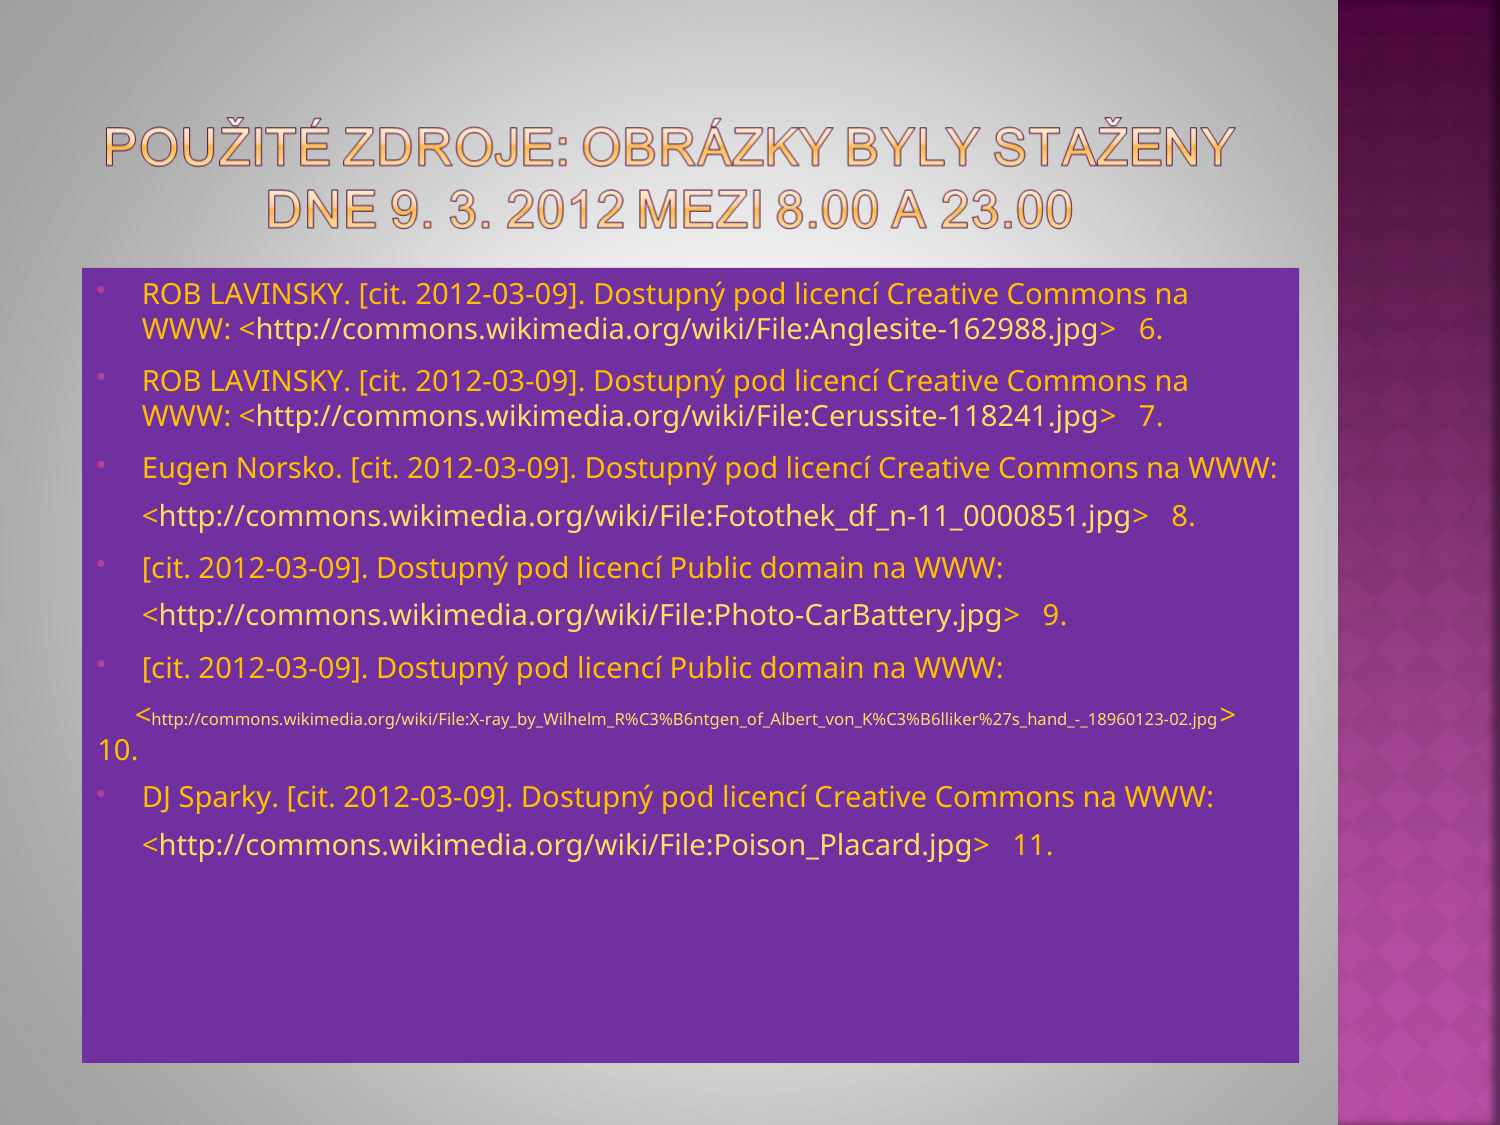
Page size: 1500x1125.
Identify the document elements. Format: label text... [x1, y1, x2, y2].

text_box [71, 53, 1278, 271]
list ROB LAVINSKY. [cit. 2012-03-09]. Dostupný pod licencí Creative Commons na WWW: <http://commons.wikimedia.org/wiki/File:Anglesite-162988.jpg> 6. ROB LAVINSKY. [cit. 2012-03-09]. Dostupný pod licencí Creative Commons na WWW: <http://commons.wikimedia.org/wiki/File:Cerussite-118241.jpg> 7. Eugen Norsko. [cit. 2012-03-09]. Dostupný pod licencí Creative Commons na WWW: <http://commons.wikimedia.org/wiki/File:Fotothek_df_n-11_0000851.jpg> 8. [cit. 2012-03-09]. Dostupný pod licencí Public domain na WWW: <http://commons.wikimedia.org/wiki/File:Photo-CarBattery.jpg> 9. [cit. 2012-03-09]. Dostupný pod licencí Public domain na WWW: <http://commons.wikimedia.org/wiki/File:X-ray_by_Wilhelm_R%C3%B6ntgen_of_Albert_von_K%C3%B6lliker%27s_hand_-_18960123-02.jpg> 10. DJ Sparky. [cit. 2012-03-09]. Dostupný pod licencí Creative Commons na WWW: <http://commons.wikimedia.org/wiki/File:Poison_Placard.jpg> 11. [82, 267, 1300, 1063]
picture [0, 0, 1500, 1125]
